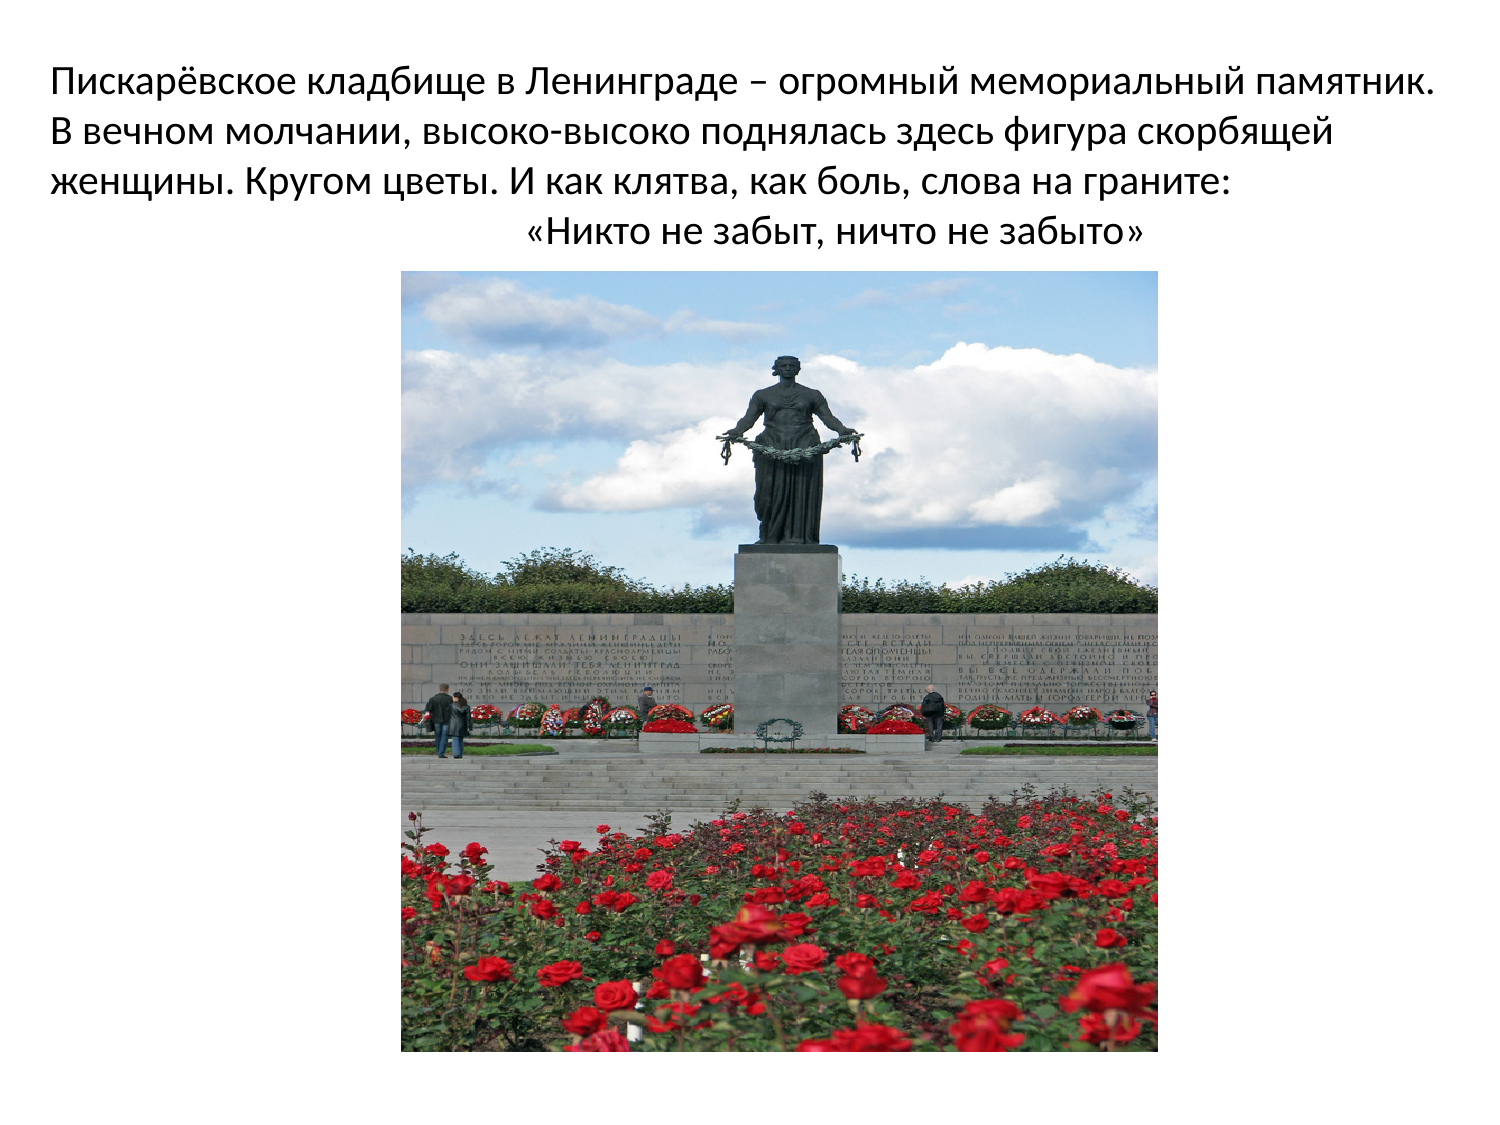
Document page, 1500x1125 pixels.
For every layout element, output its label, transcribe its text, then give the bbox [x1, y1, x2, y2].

picture [401, 271, 1158, 1052]
title Пискарёвское кладбище в Ленинграде – огромный мемориальный памятник. В вечном молчании, высоко-высоко поднялась здесь фигура скорбящей женщины. Кругом цветы. И как клятва, как боль, слова на граните: «Никто не забыт, ничто не забыто» [35, 45, 1477, 329]
